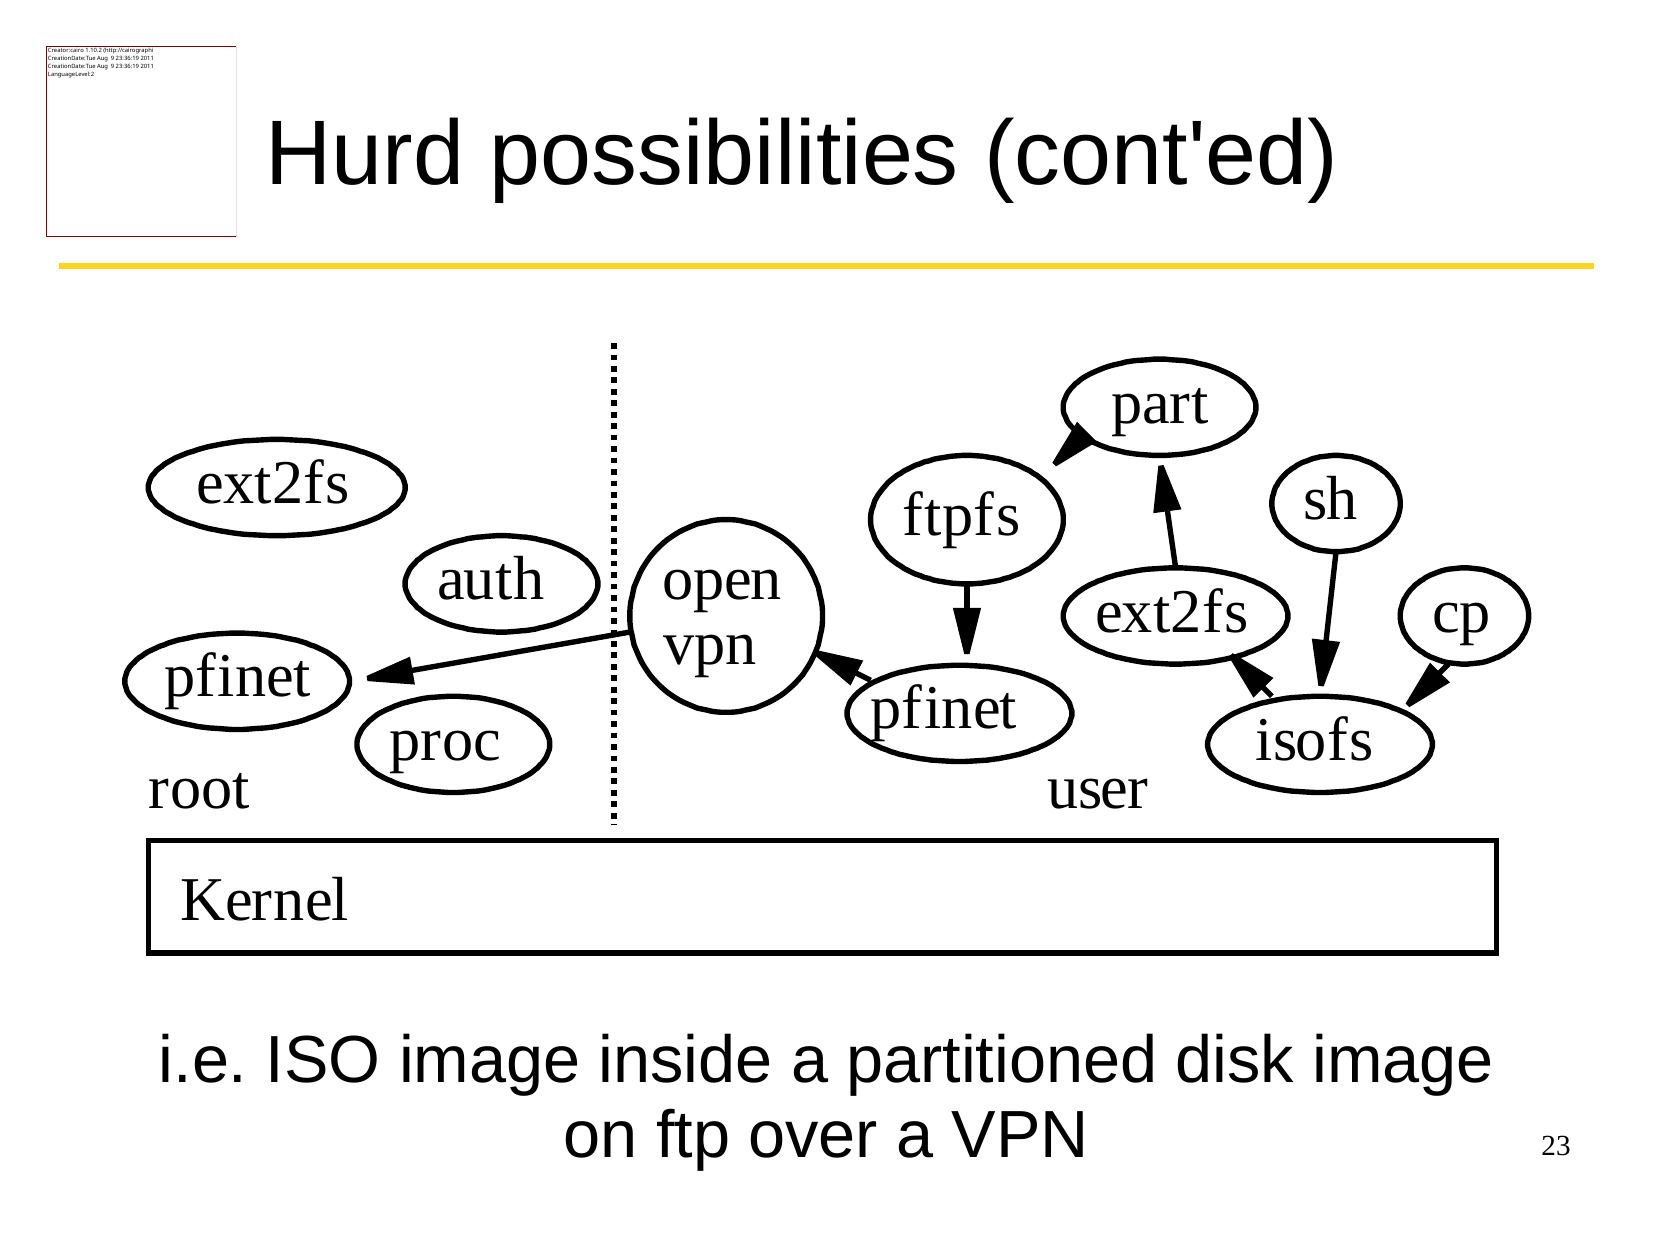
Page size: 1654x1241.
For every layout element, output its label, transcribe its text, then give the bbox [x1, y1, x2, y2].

text_box i.e. ISO image inside a partitioned disk image on ftp over a VPN [29, 1014, 1625, 1180]
title Hurd possibilities (cont'ed) [265, 49, 1571, 257]
picture [104, 321, 1549, 975]
